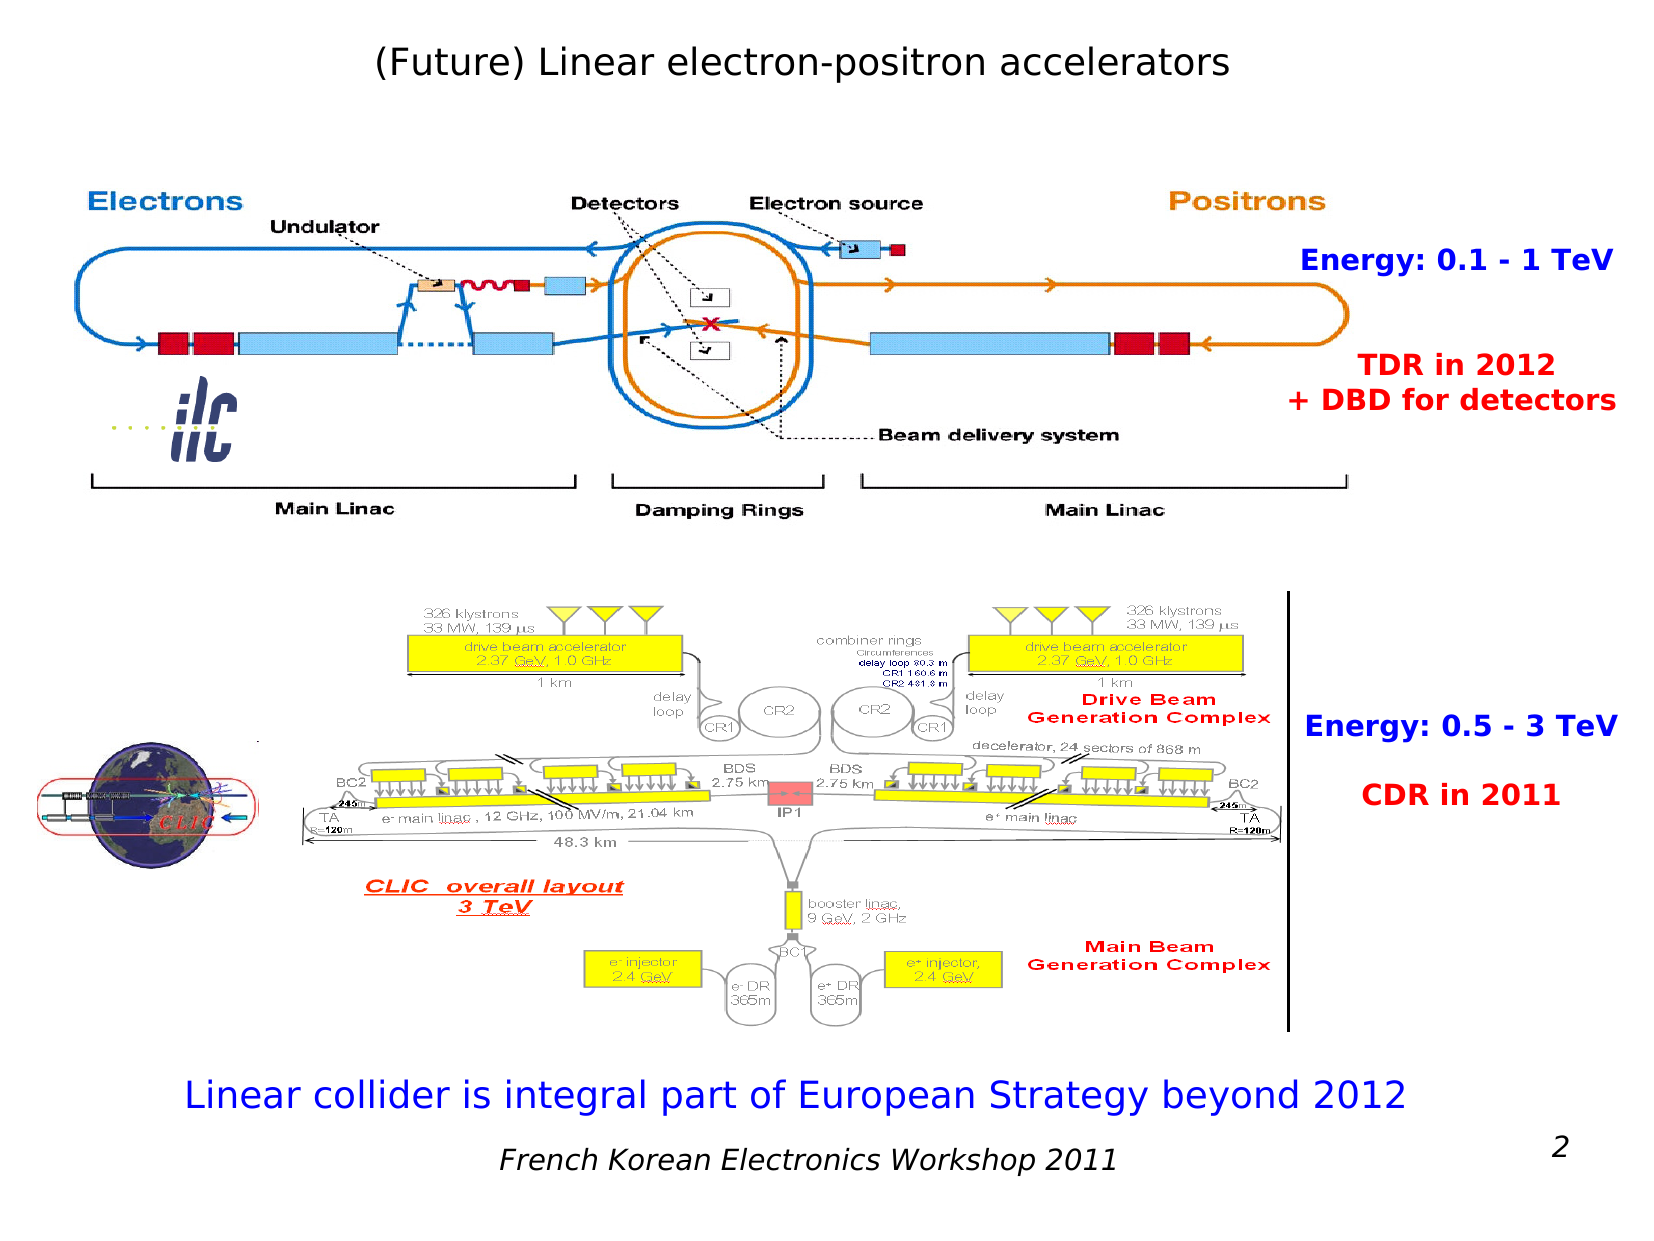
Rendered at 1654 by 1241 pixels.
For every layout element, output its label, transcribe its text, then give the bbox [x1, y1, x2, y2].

text_box Energy: 0.5 - 3 TeV CDR in 2011 [1289, 701, 1634, 889]
text_box (Future) Linear electron-positron accelerators [359, 33, 1242, 93]
text_box Linear collider is integral part of European Strategy beyond 2012 [169, 1065, 1422, 1125]
picture [0, 165, 1412, 531]
picture [37, 741, 259, 870]
picture [296, 591, 1290, 1032]
text_box Energy: 0.1 - 1 TeV TDR in 2012 + DBD for detectors [1271, 234, 1643, 424]
